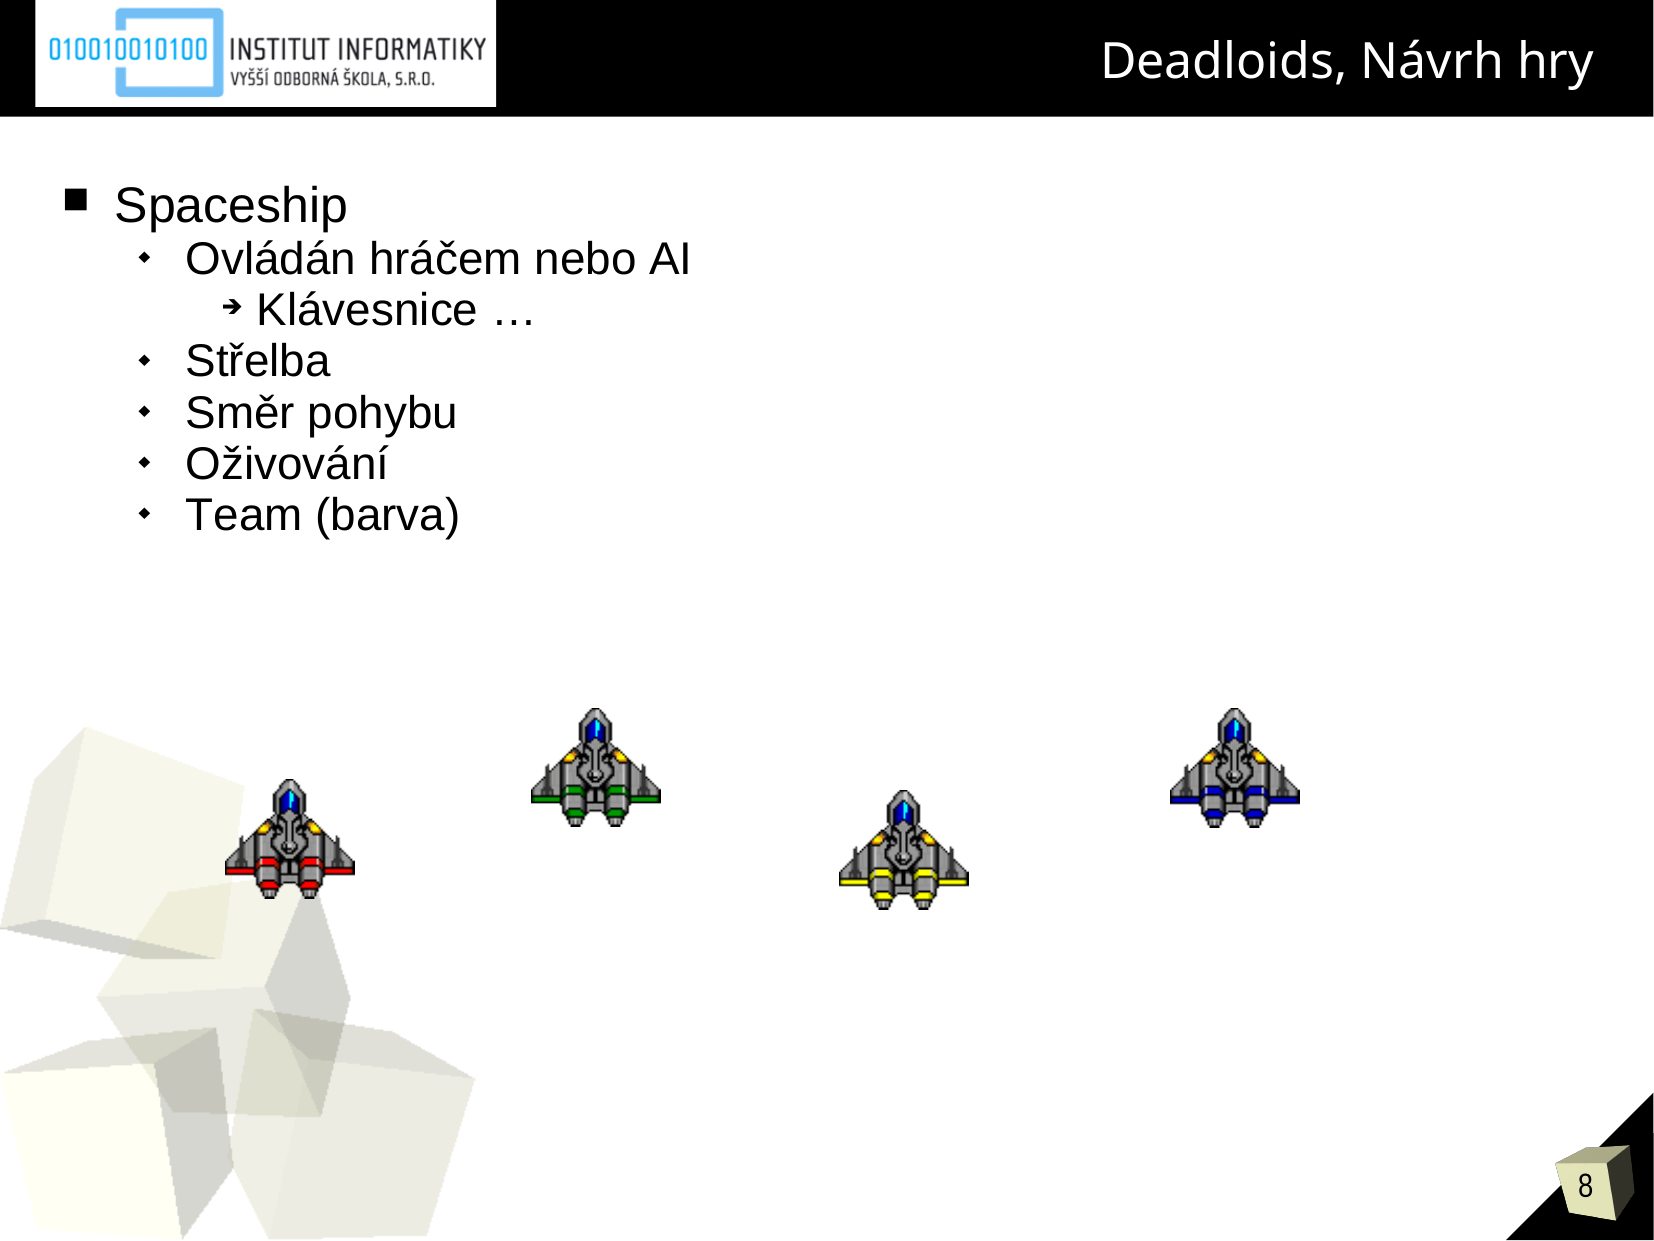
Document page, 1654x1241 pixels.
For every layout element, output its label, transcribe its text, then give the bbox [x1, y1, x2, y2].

picture [839, 790, 969, 910]
picture [225, 779, 355, 899]
picture [531, 708, 661, 827]
list Spaceship Ovládán hráčem nebo AI Klávesnice … Střelba Směr pohybu Oživování Team (barva) [44, 177, 1611, 1214]
picture [1170, 708, 1300, 828]
picture [0, 726, 477, 1241]
title Deadloids, Návrh hry [118, 0, 1595, 119]
